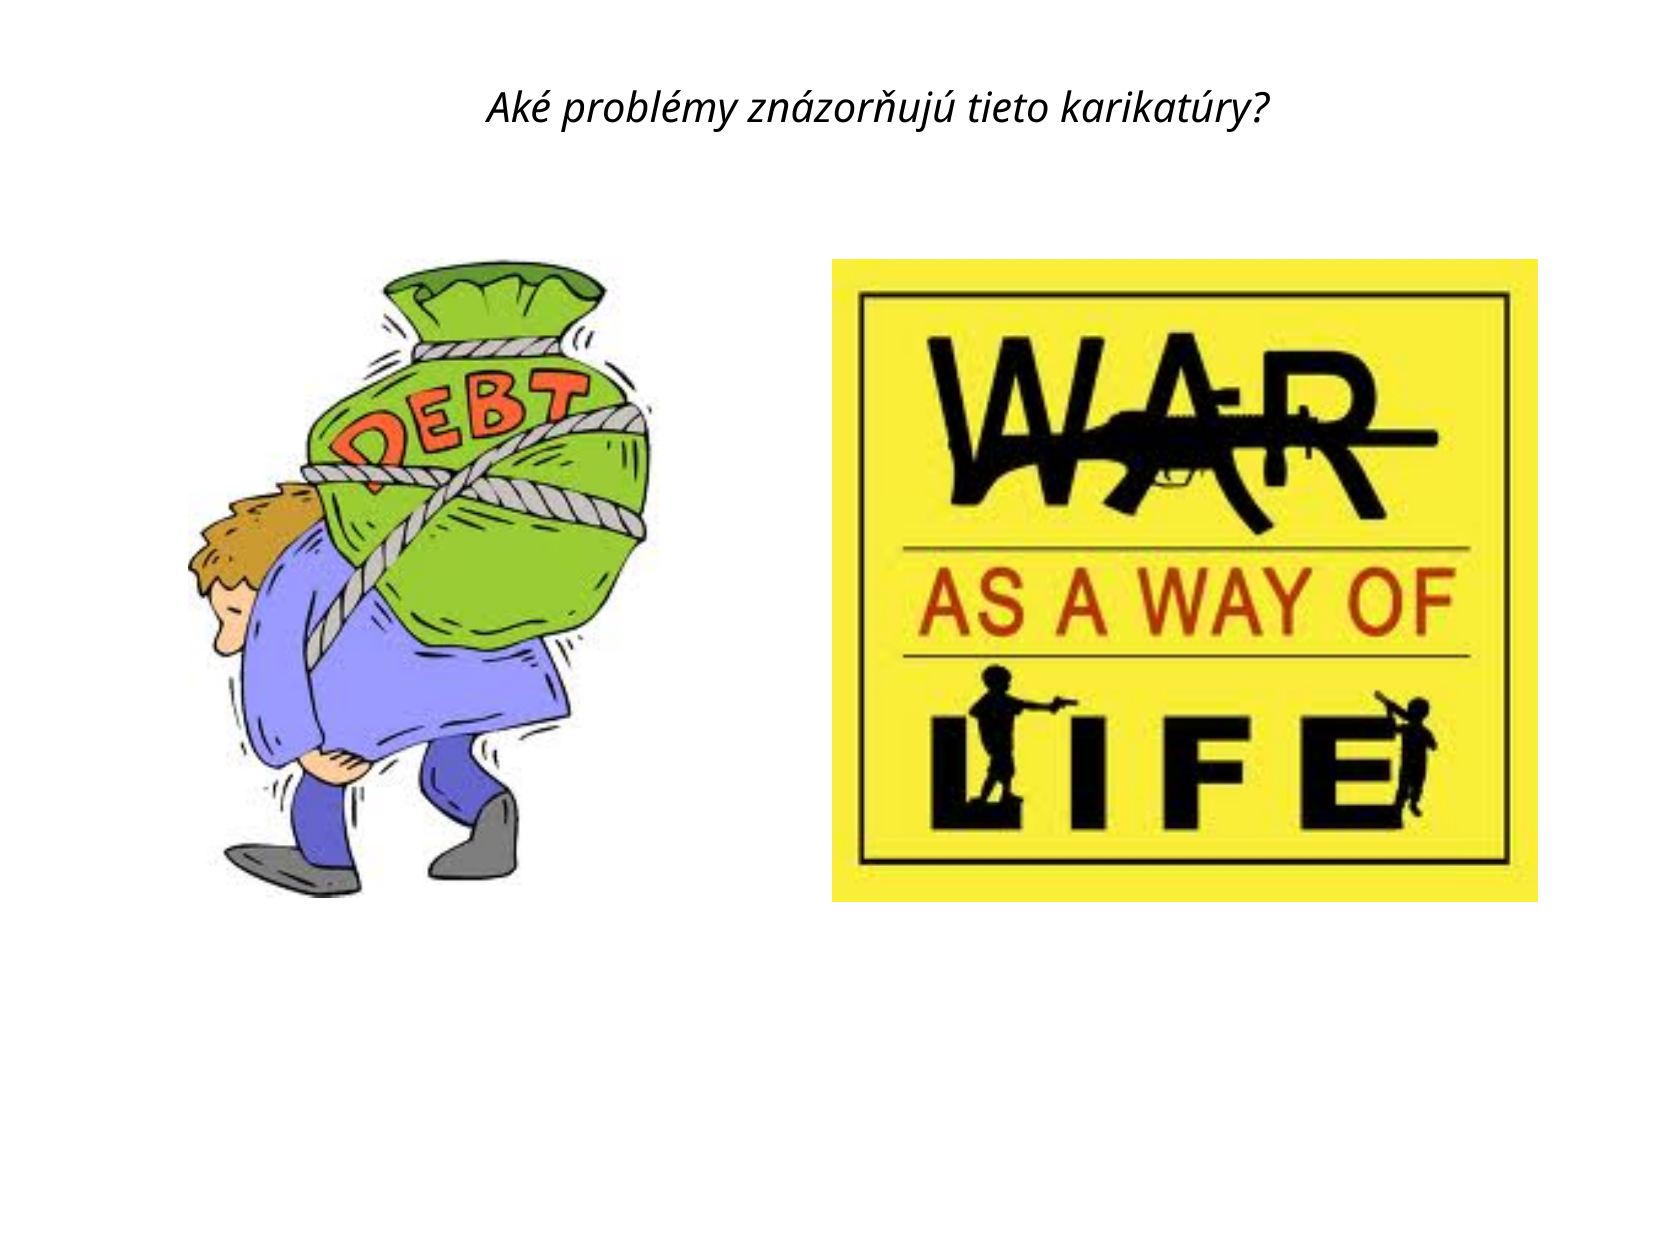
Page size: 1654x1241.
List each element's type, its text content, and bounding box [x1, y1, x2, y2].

text_box Aké problémy znázorňujú tieto karikatúry? [472, 70, 1288, 198]
picture [188, 258, 662, 898]
picture [832, 259, 1538, 902]
